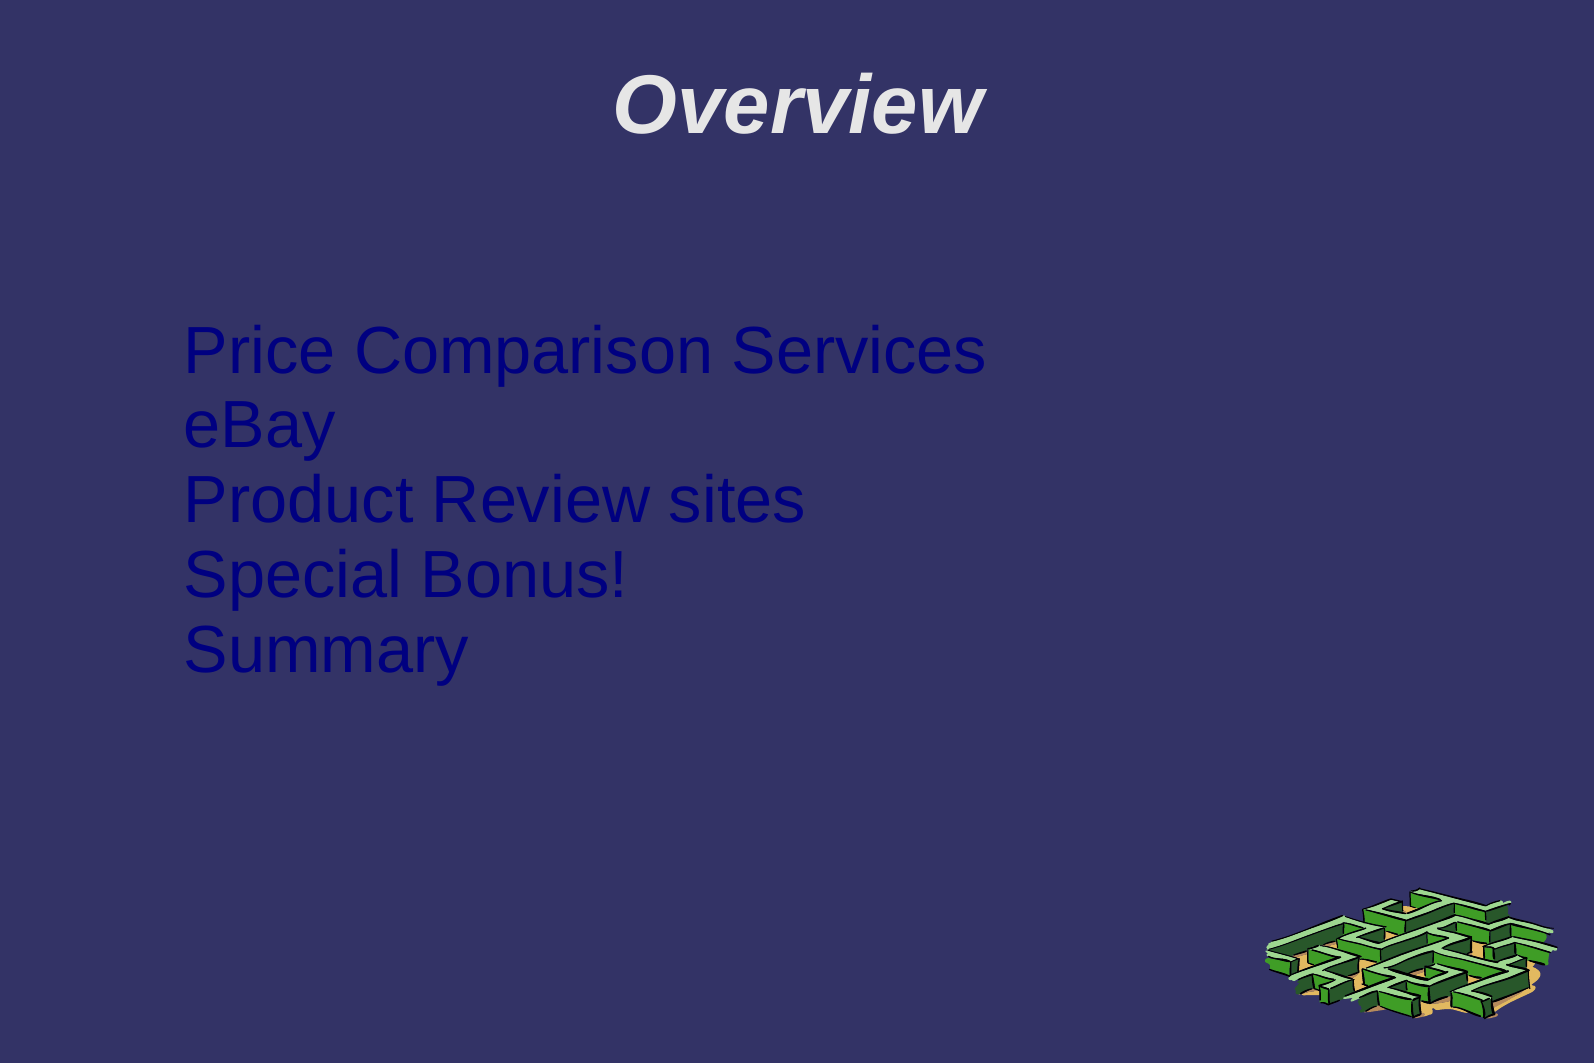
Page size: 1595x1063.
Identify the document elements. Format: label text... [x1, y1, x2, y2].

list Price Comparison Services eBay Product Review sites Special Bonus! Summary [172, 312, 1514, 983]
title Overview [117, 16, 1479, 194]
